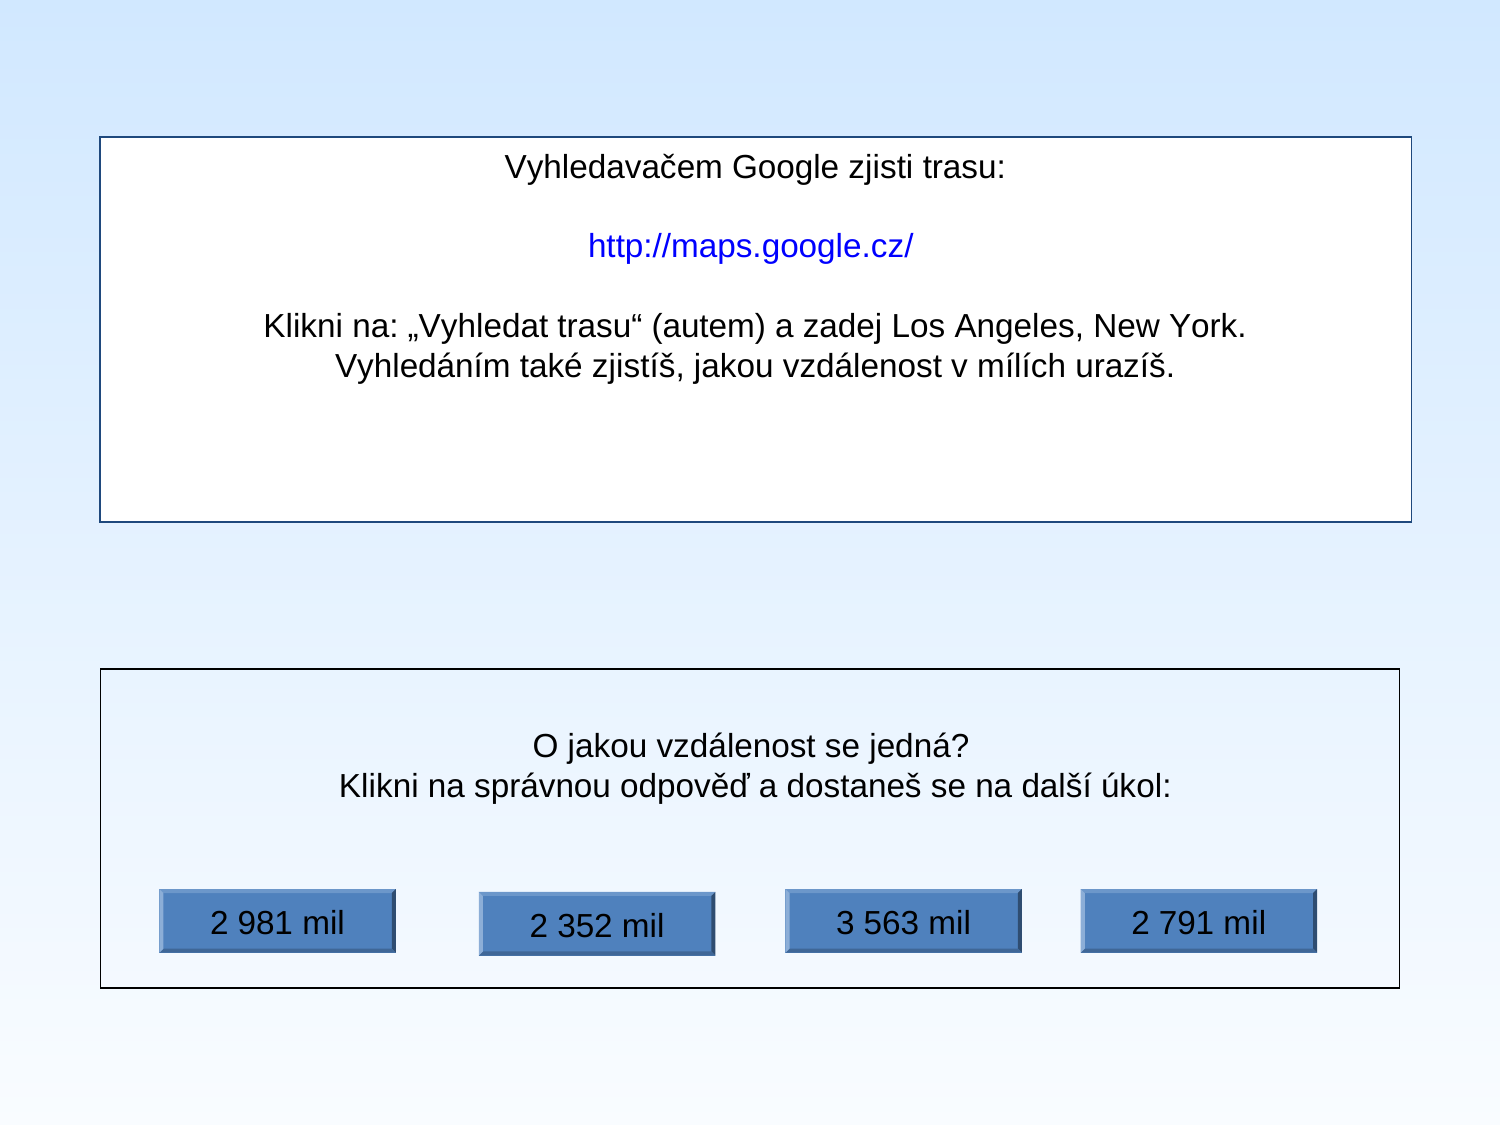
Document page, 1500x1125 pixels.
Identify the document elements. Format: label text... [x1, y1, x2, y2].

text_box 2 981 mil [164, 894, 391, 948]
text_box Vyhledavačem Google zjisti trasu: http://maps.google.cz/ Klikni na: „Vyhledat trasu“ (autem) a zadej Los Angeles, New York. Vyhledáním také zjistíš, jakou vzdálenost v mílích urazíš. [100, 137, 1412, 523]
text_box 3 563 mil [790, 894, 1017, 948]
text_box O jakou vzdálenost se jedná? Klikni na správnou odpověď a dostaneš se na další úkol: [135, 716, 1377, 852]
text_box 2 352 mil [483, 896, 711, 951]
text_box 2 791 mil [1085, 894, 1313, 948]
